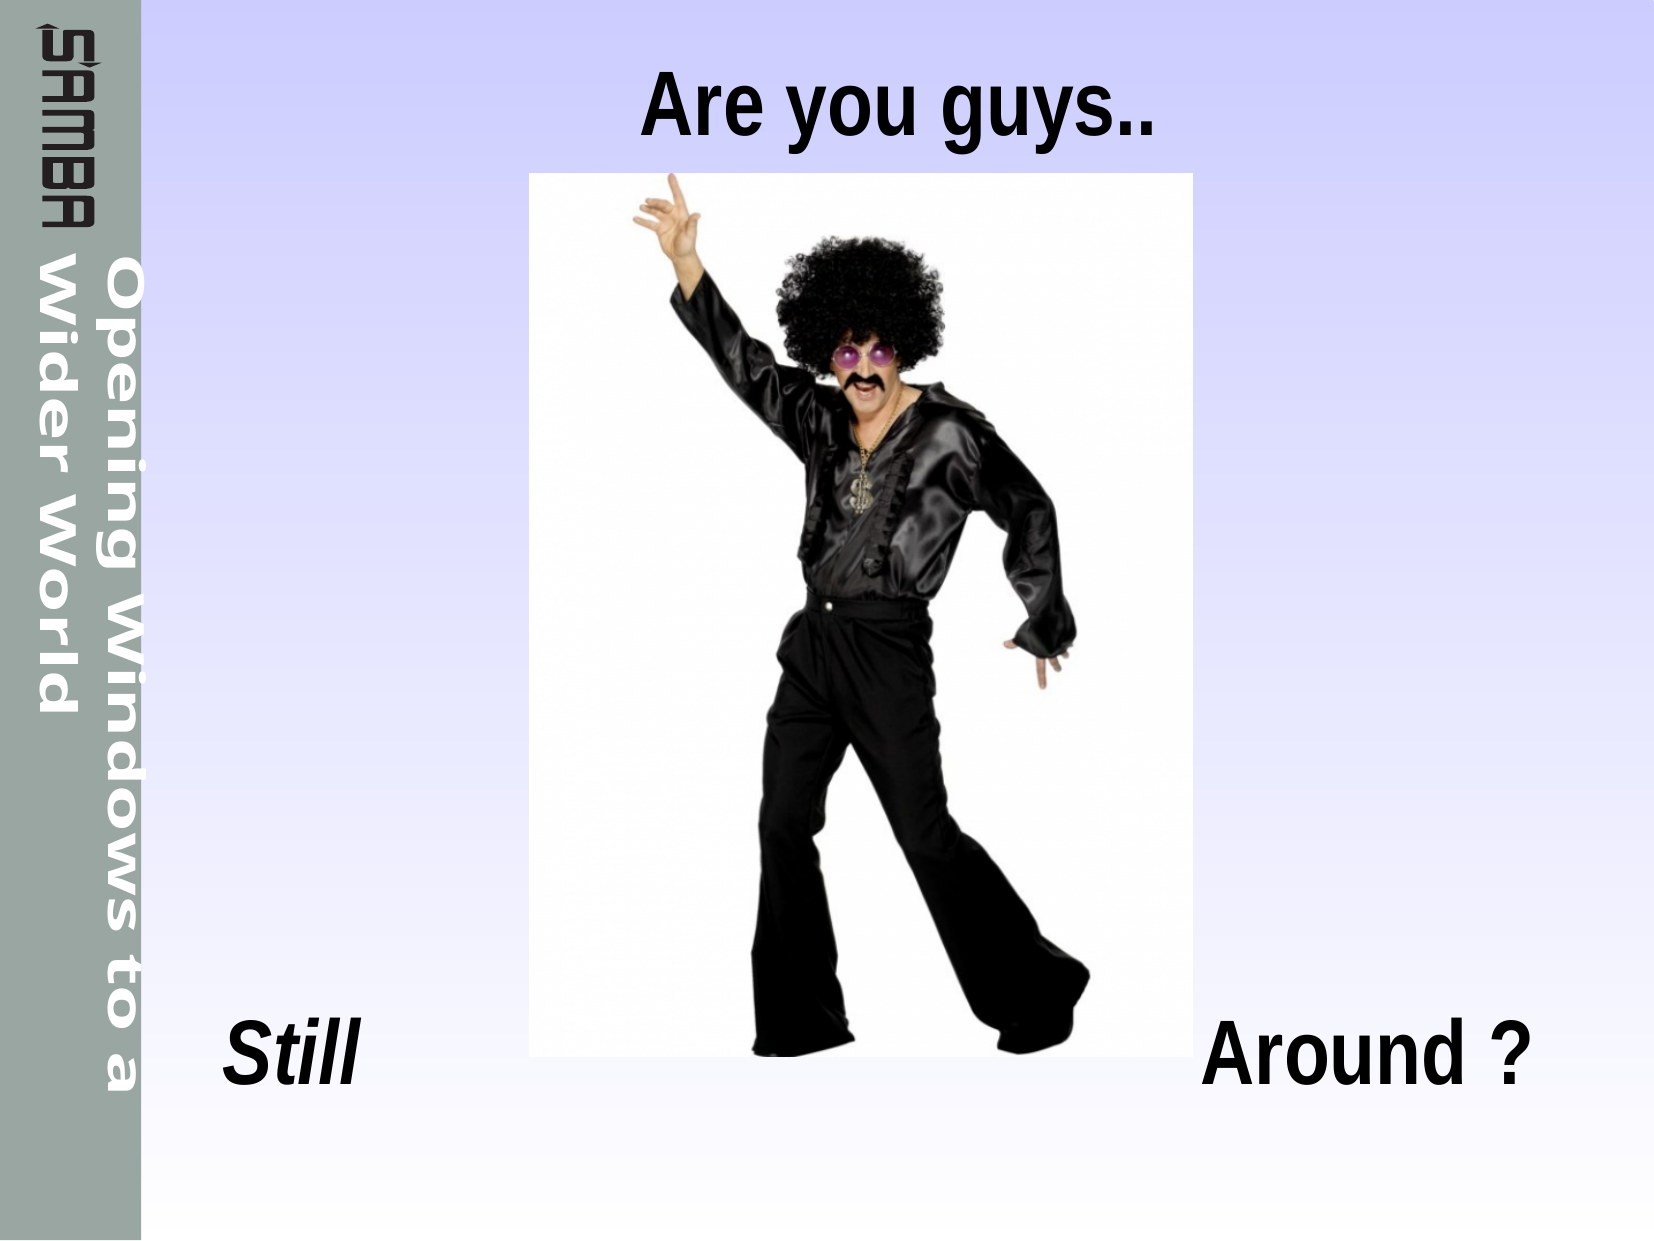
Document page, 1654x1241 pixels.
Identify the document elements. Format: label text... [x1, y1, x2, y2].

picture [529, 173, 1193, 1057]
title Still Around ? [191, 947, 1568, 1155]
title Are you guys.. [192, 0, 1606, 206]
